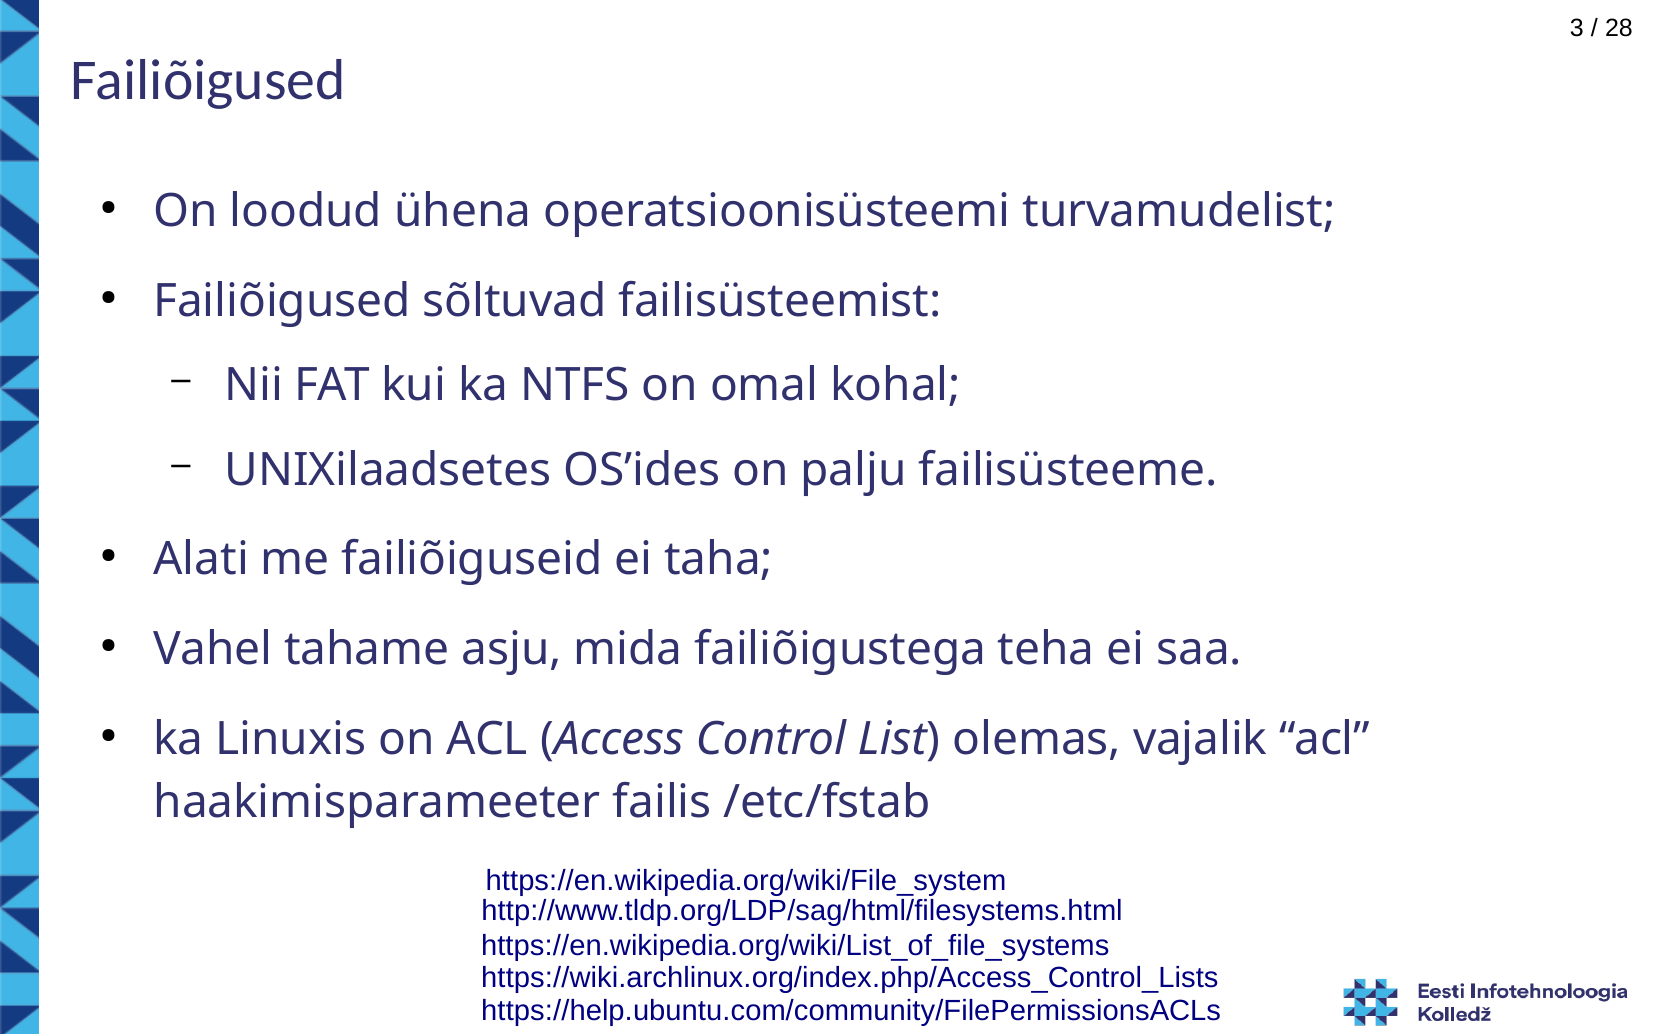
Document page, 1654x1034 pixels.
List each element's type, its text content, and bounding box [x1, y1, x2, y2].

text_box https://en.wikipedia.org/wiki/File_system [470, 856, 1046, 904]
title Failiõigused [70, 41, 1630, 130]
text_box https://en.wikipedia.org/wiki/List_of_file_systems [466, 921, 1140, 953]
text_box https://wiki.archlinux.org/index.php/Access_Control_Lists [466, 953, 1258, 986]
text_box http://www.tldp.org/LDP/sag/html/filesystems.html [466, 886, 1152, 934]
text_box https://help.ubuntu.com/community/FilePermissionsACLs [466, 986, 1258, 1034]
list On loodud ühena operatsioonisüsteemi turvamudelist; Failiõigused sõltuvad failisüsteemist: Nii FAT kui ka NTFS on omal kohal; UNIXilaadsetes OS’ides on palju failisüsteeme. Alati me failiõiguseid ei taha; Vahel tahame asju, mida failiõigustega teha ei saa. ka Linuxis on ACL (Access Control List) olemas, vajalik “acl” haakimisparameeter failis /etc/fstab [82, 176, 1538, 895]
